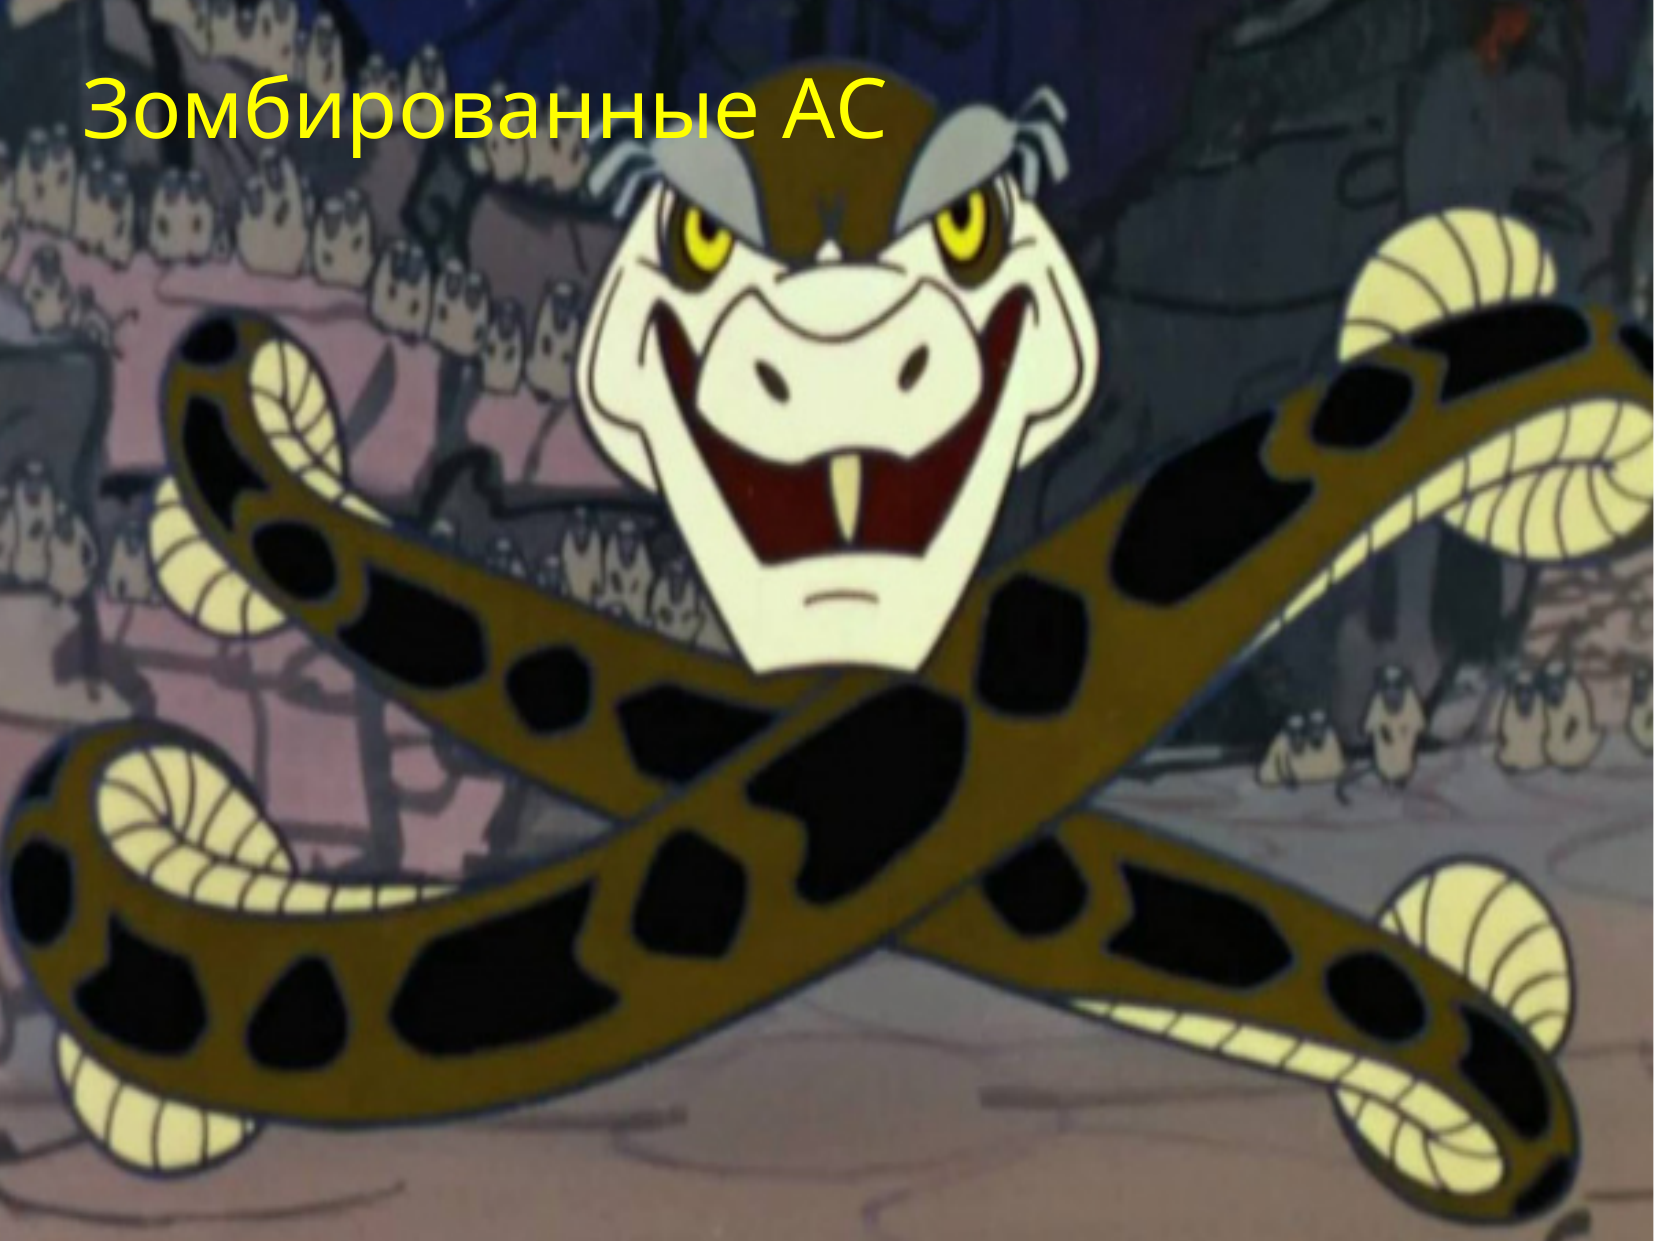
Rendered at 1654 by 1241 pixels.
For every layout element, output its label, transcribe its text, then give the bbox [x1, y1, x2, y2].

title Зомбированные АС [82, 49, 1571, 257]
picture [0, 0, 1654, 1241]
